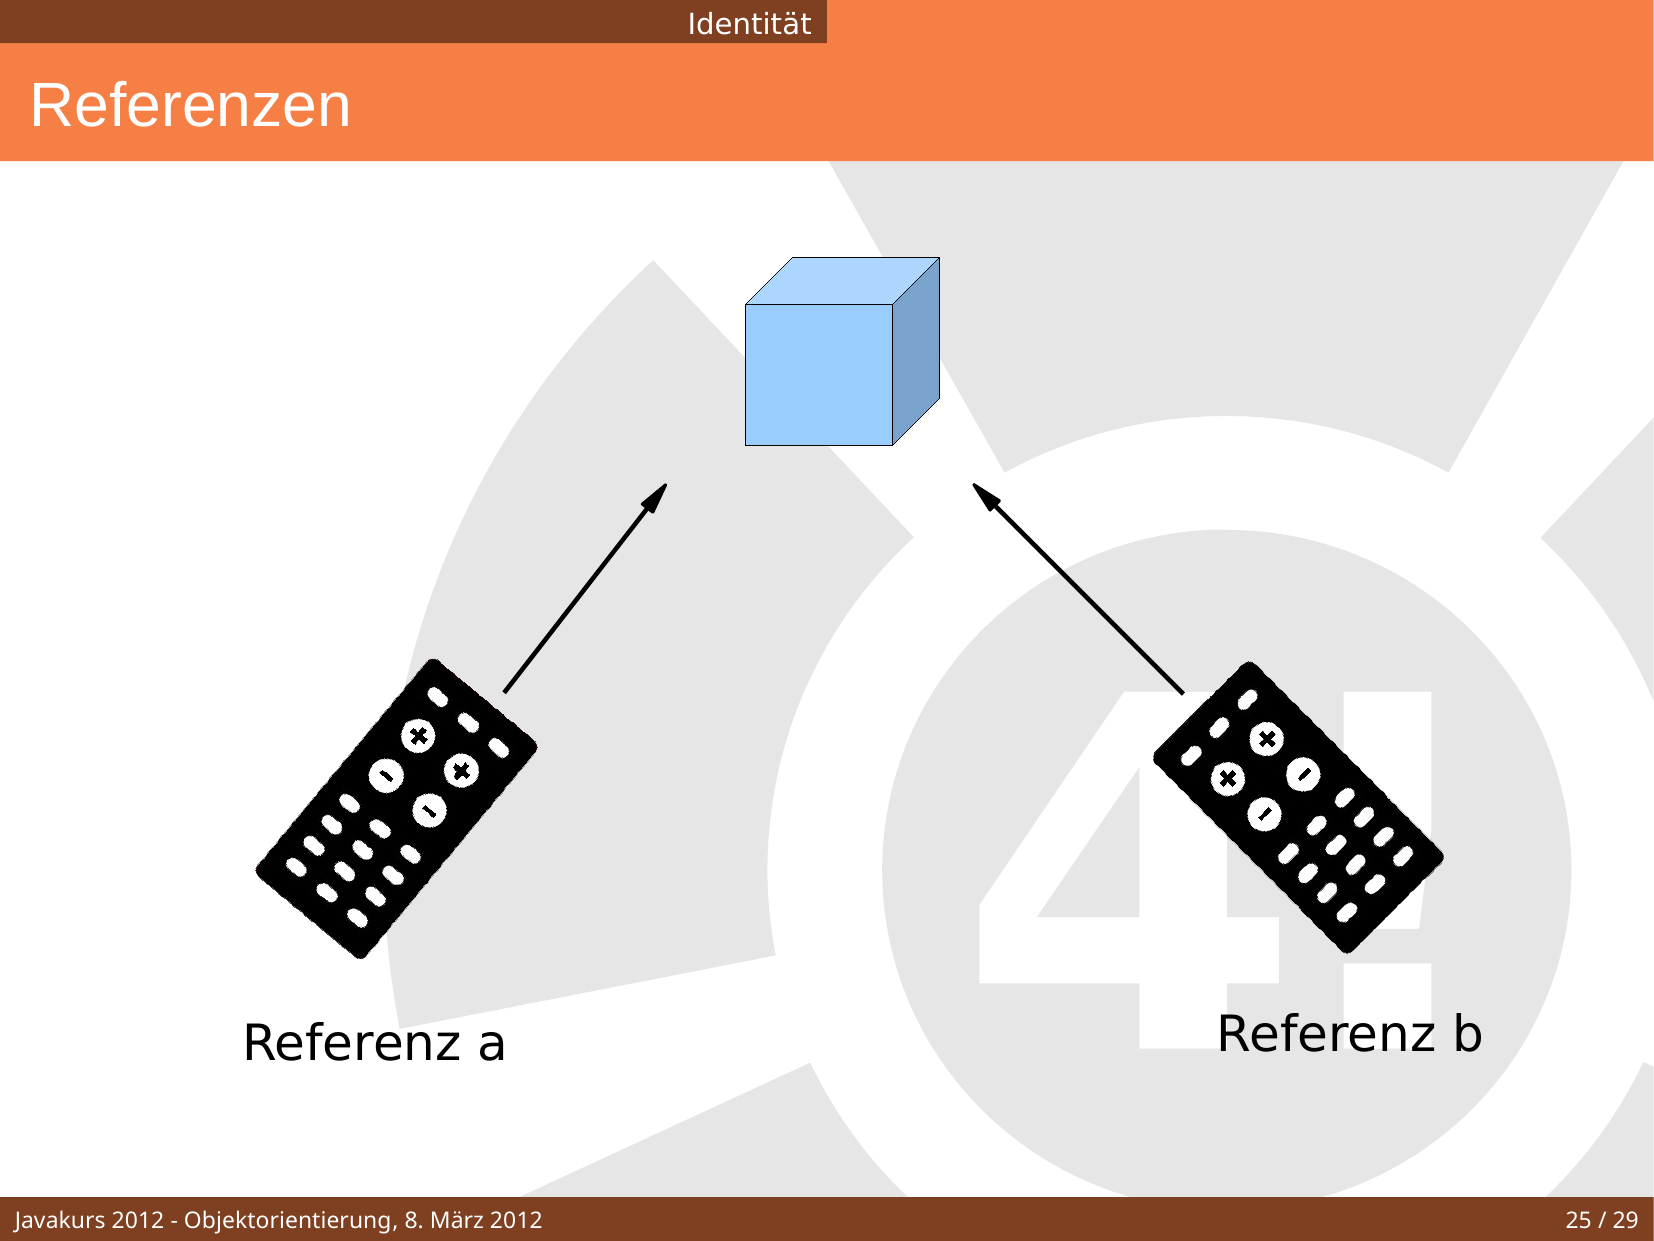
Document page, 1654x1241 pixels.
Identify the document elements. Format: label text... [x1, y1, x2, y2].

text_box Identität [29, 0, 827, 50]
picture [216, 583, 605, 998]
text_box [502, 483, 667, 695]
text_box Referenz b [1216, 1004, 1488, 1064]
text_box Referenz a [242, 1014, 513, 1073]
text_box [972, 483, 1082, 594]
title Referenzen [29, 67, 1595, 143]
picture [1080, 589, 1483, 993]
text_box [745, 257, 940, 446]
